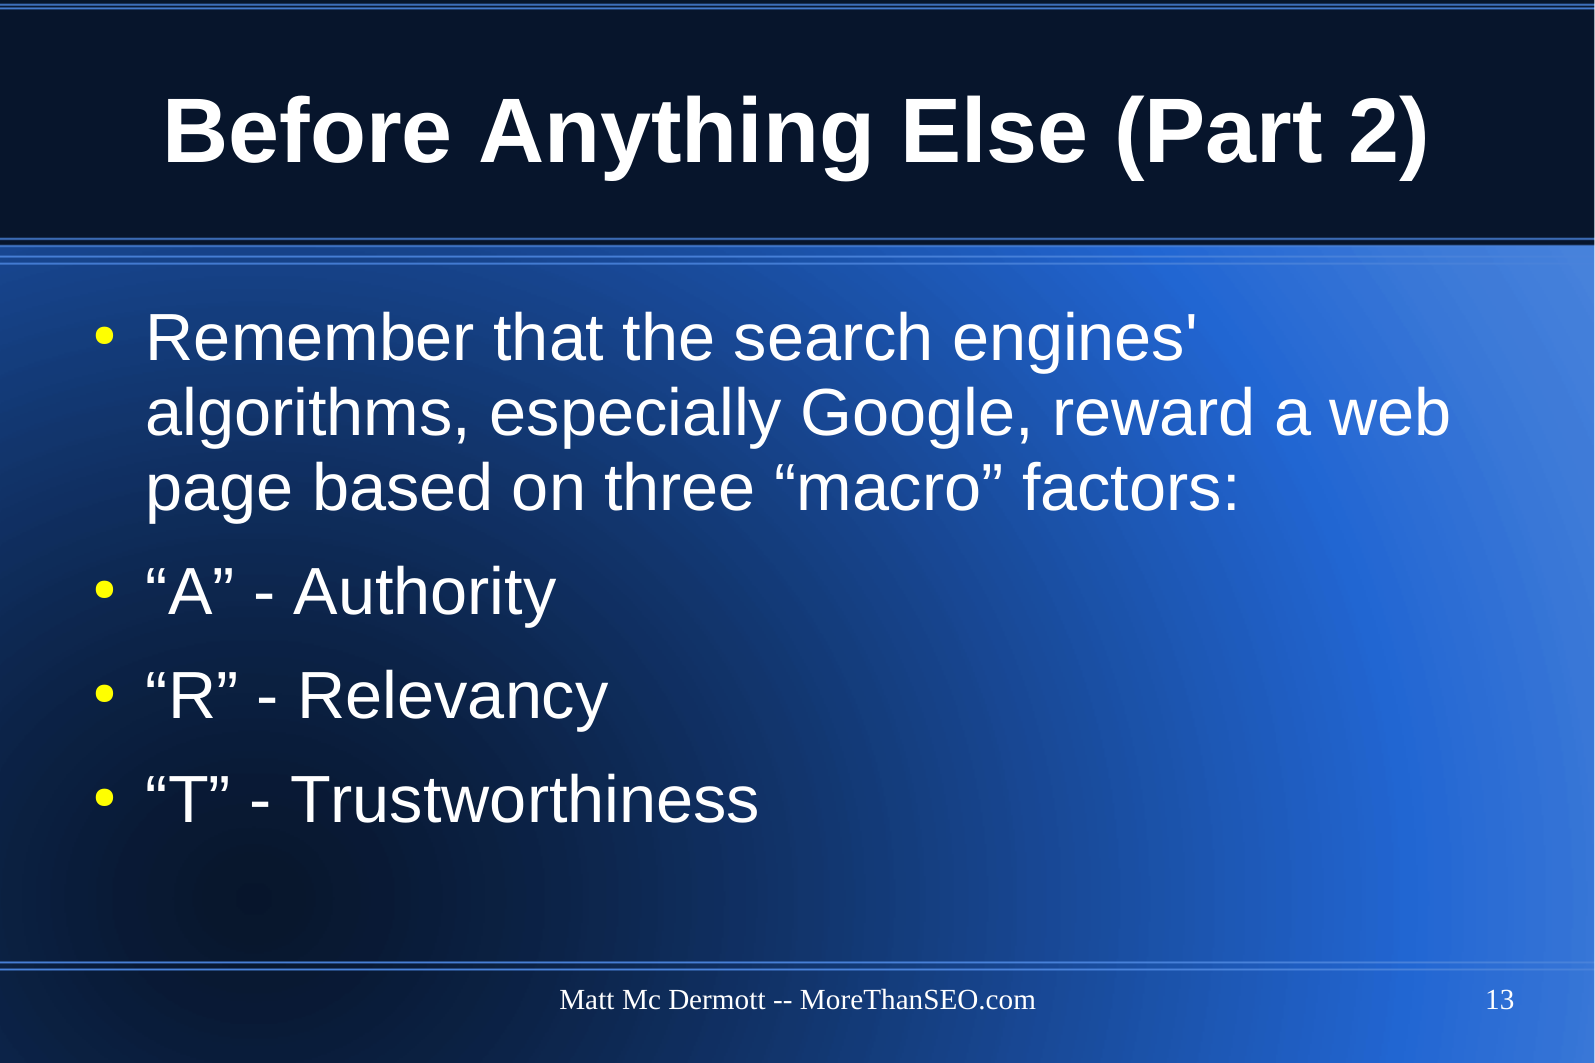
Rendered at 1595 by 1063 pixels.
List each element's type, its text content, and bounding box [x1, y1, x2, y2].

title Before Anything Else (Part 2) [79, 42, 1515, 220]
picture [0, 0, 1595, 1063]
list Remember that the search engines' algorithms, especially Google, reward a web page based on three “macro” factors: “A” - Authority “R” - Relevancy “T” - Trustworthiness [75, 300, 1510, 902]
